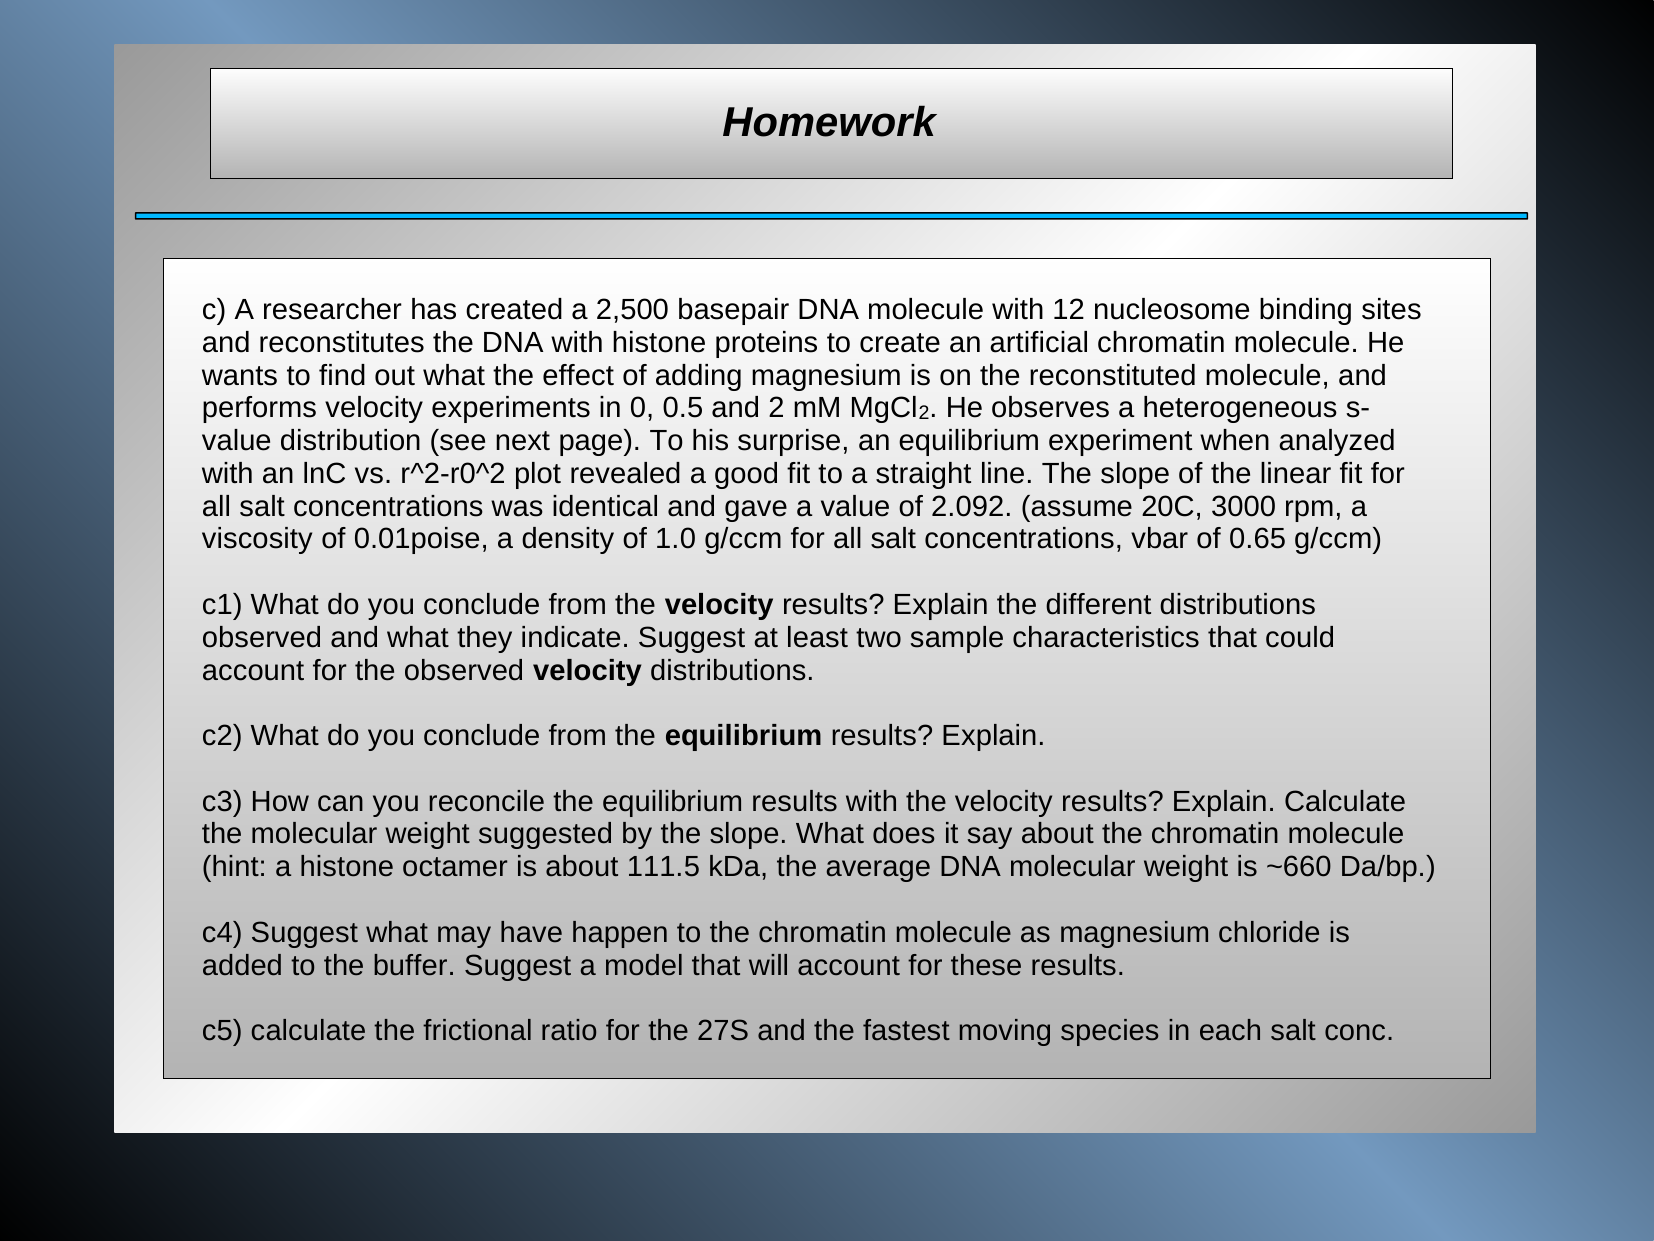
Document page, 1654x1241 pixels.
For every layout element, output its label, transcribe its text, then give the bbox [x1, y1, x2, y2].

text_box [135, 212, 1528, 219]
text_box c) A researcher has created a 2,500 basepair DNA molecule with 12 nucleosome binding sites and reconstitutes the DNA with histone proteins to create an artificial chromatin molecule. He wants to find out what the effect of adding magnesium is on the reconstituted molecule, and performs velocity experiments in 0, 0.5 and 2 mM MgCl2. He observes a heterogeneous s-value distribution (see next page). To his surprise, an equilibrium experiment when analyzed with an lnC vs. r^2-r0^2 plot revealed a good fit to a straight line. The slope of the linear fit for all salt concentrations was identical and gave a value of 2.092. (assume 20C, 3000 rpm, a viscosity of 0.01poise, a density of 1.0 g/ccm for all salt concentrations, vbar of 0.65 g/ccm) c1) What do you conclude from the velocity results? Explain the different distributions observed and what they indicate. Suggest at least two sample characteristics that could account for the observed velocity distributions. c2) What do you conclude from the equilibrium results? Explain. c3) How can you reconcile the equilibrium results with the velocity results? Explain. Calculate the molecular weight suggested by the slope. What does it say about the chromatin molecule (hint: a histone octamer is about 111.5 kDa, the average DNA molecular weight is ~660 Da/bp.) c4) Suggest what may have happen to the chromatin molecule as magnesium chloride is added to the buffer. Suggest a model that will account for these results. c5) calculate the frictional ratio for the 27S and the fastest moving species in each salt conc. [201, 293, 1438, 1055]
text_box [163, 258, 1491, 1079]
text_box [210, 68, 1453, 179]
text_box Homework [260, 98, 1398, 145]
